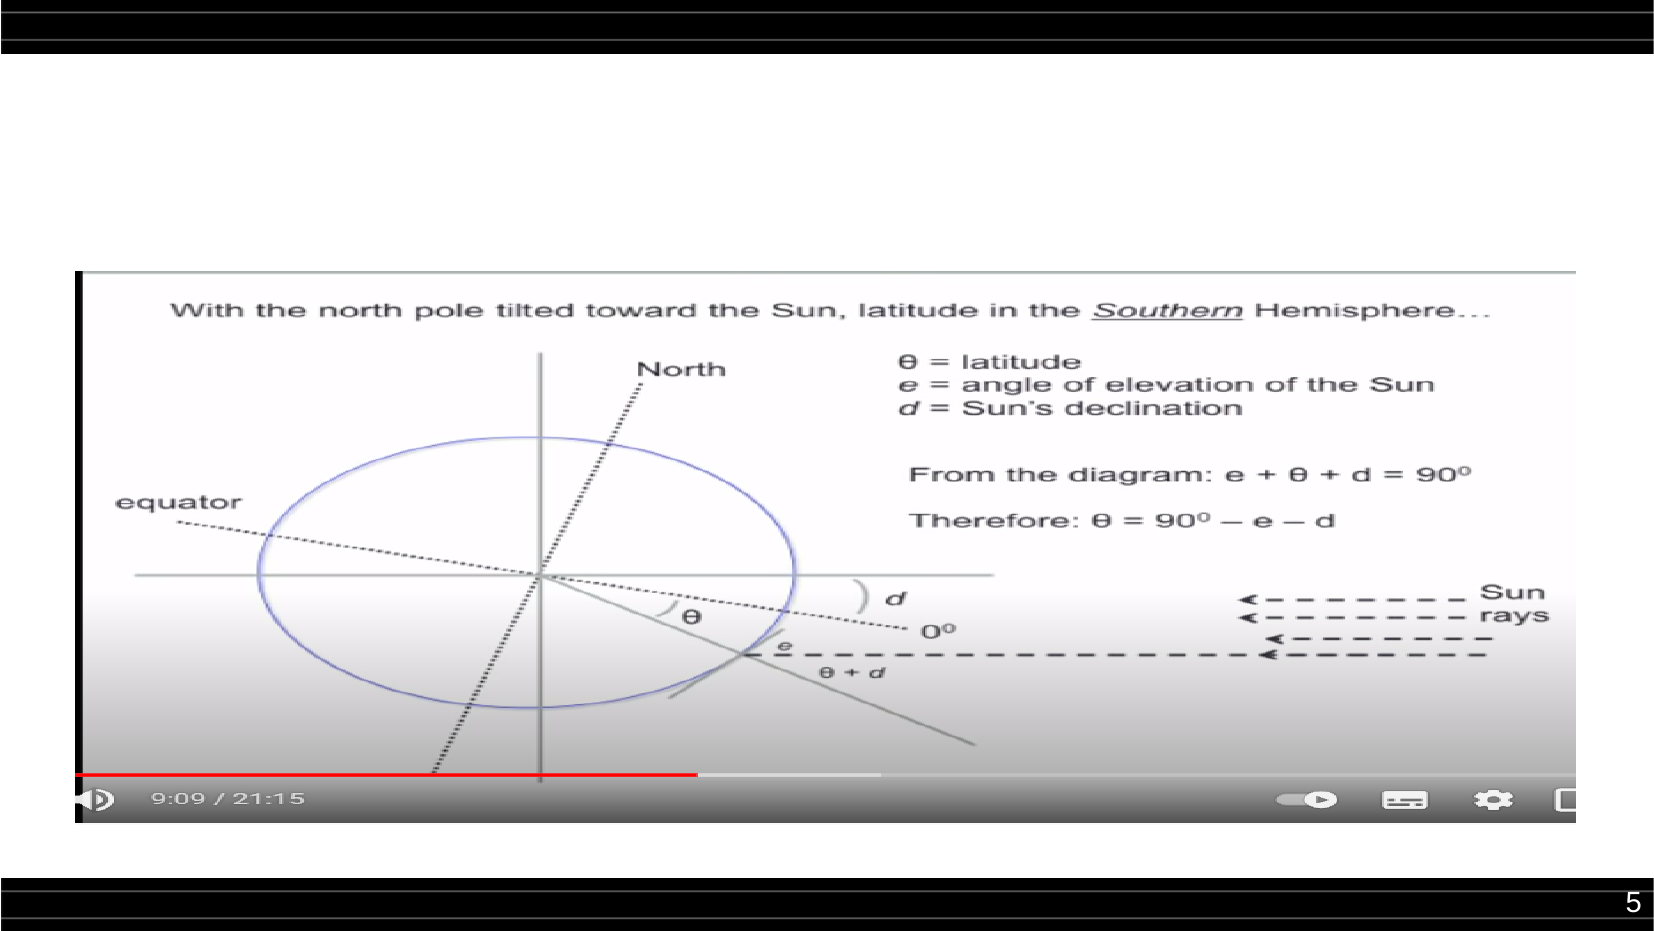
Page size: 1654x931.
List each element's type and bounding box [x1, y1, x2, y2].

picture [1, 0, 1654, 54]
picture [75, 271, 1576, 826]
picture [1, 878, 1654, 931]
